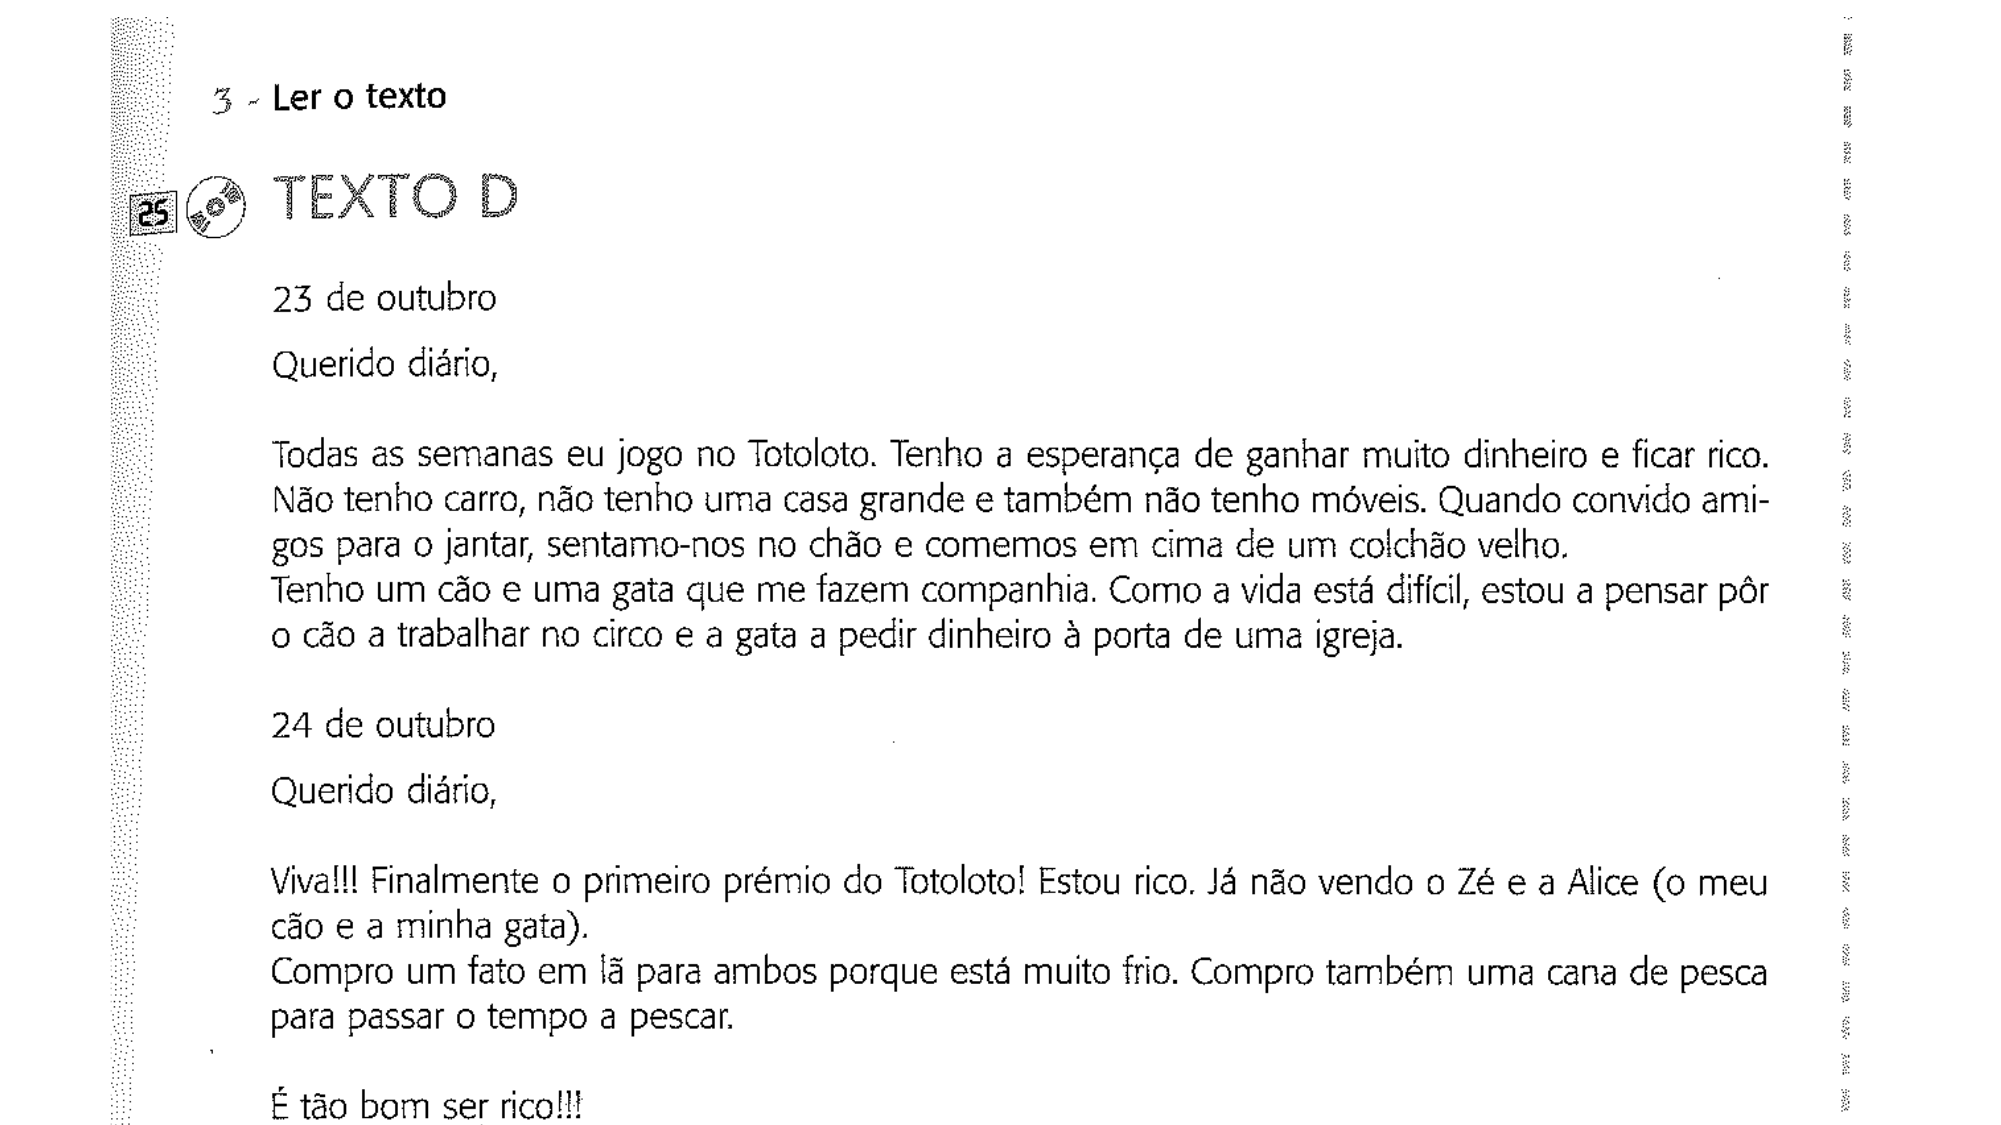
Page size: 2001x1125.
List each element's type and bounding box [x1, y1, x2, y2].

picture [110, 17, 1863, 1125]
